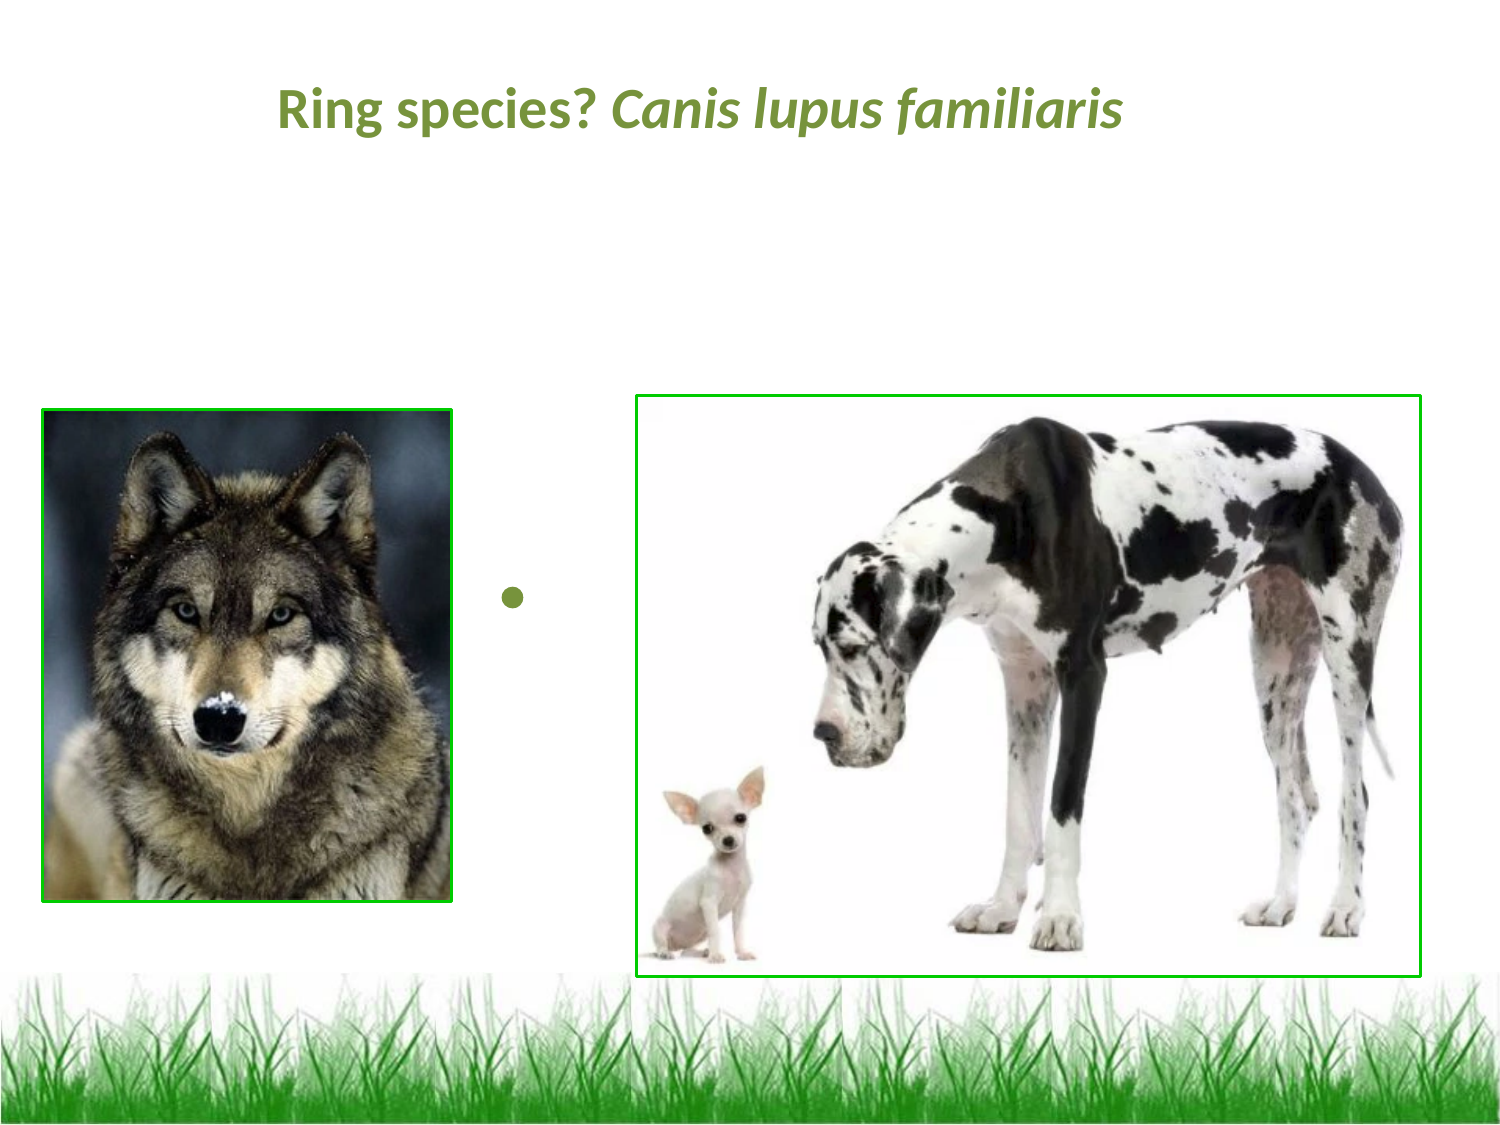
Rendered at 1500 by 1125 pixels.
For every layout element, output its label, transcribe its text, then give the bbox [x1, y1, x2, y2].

title Ring species? Canis lupus familiaris  [37, 62, 1388, 638]
picture [43, 411, 451, 901]
picture [0, 972, 1500, 1125]
picture [637, 396, 1419, 976]
